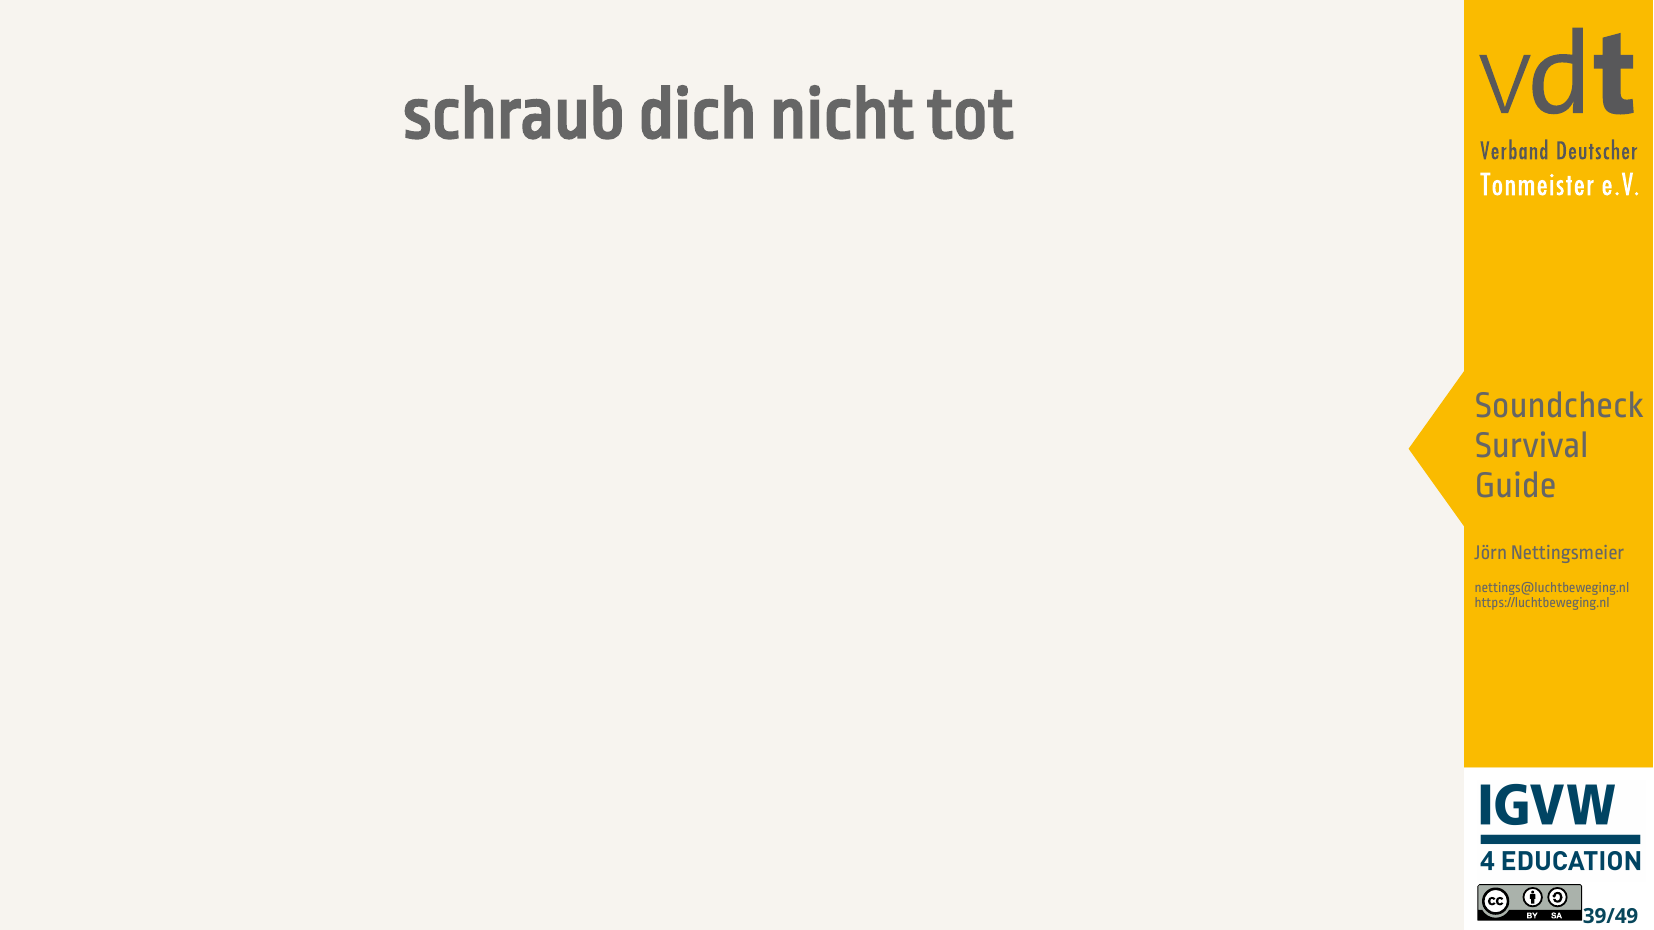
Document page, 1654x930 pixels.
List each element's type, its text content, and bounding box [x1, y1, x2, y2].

title schraub dich nicht tot [82, 37, 1335, 193]
picture [1477, 780, 1646, 882]
